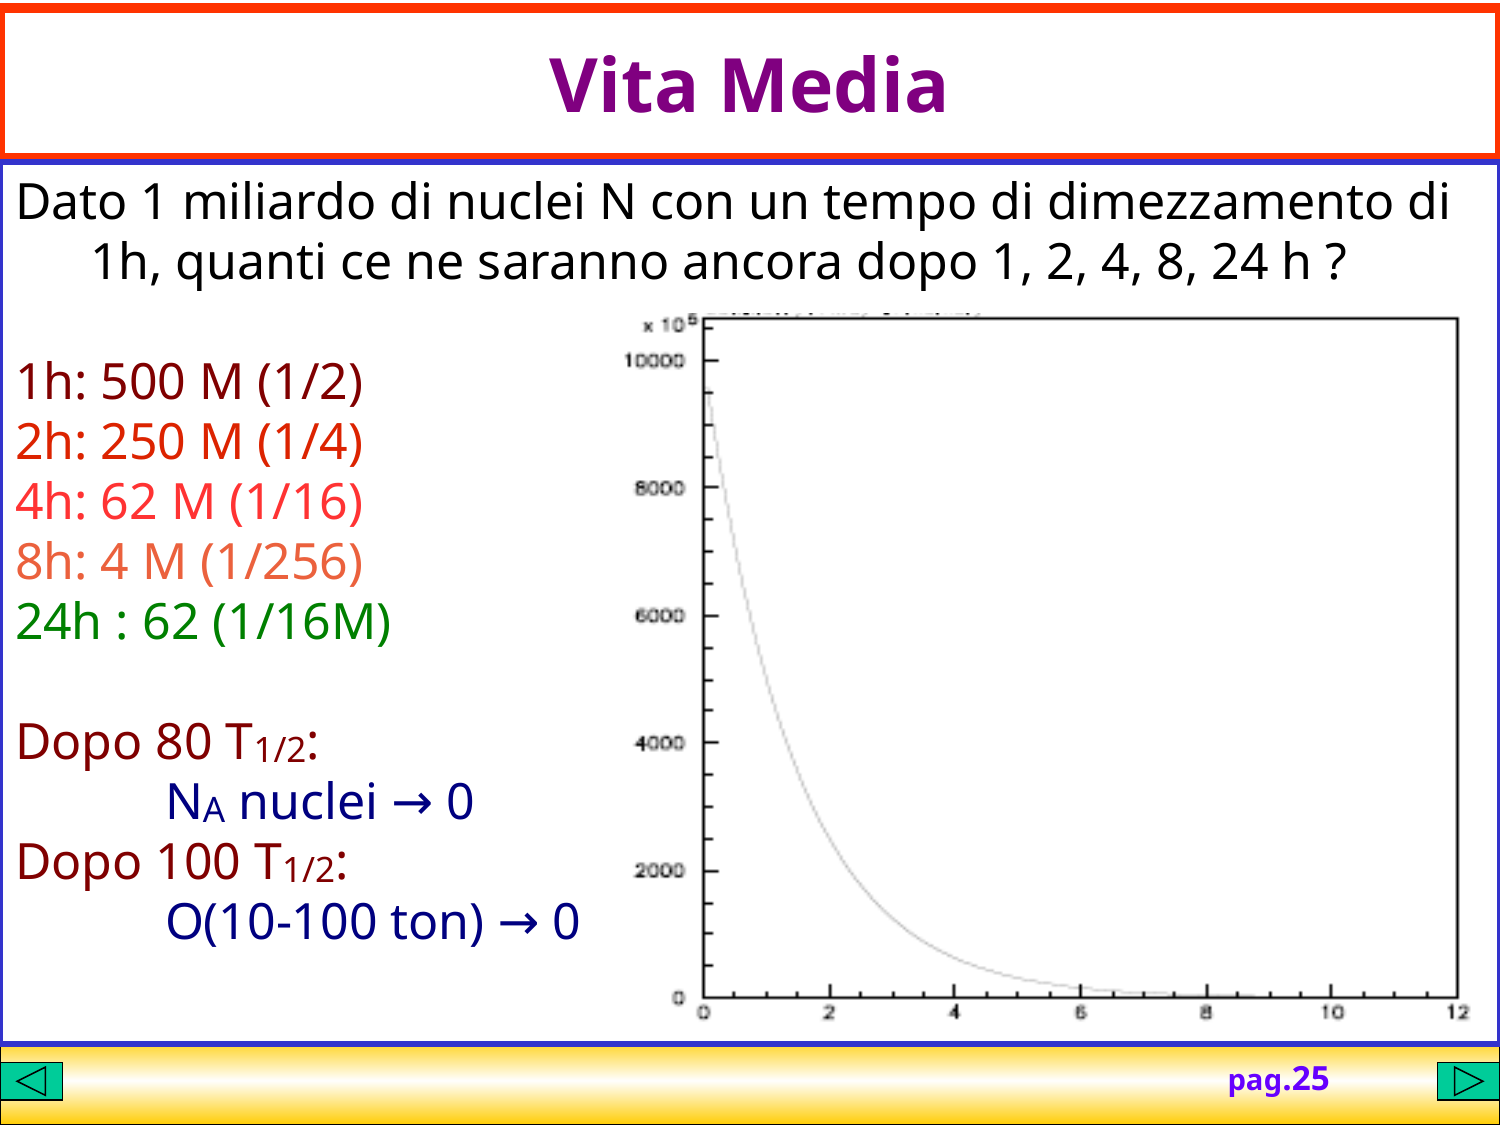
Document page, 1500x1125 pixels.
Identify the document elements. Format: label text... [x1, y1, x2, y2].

title Vita Media [0, 7, 1500, 158]
picture [615, 313, 1479, 1027]
text_box Dato 1 miliardo di nuclei N con un tempo di dimezzamento di 1h, quanti ce ne saranno ancora dopo 1, 2, 4, 8, 24 h ? 1h: 500 M (1/2) 2h: 250 M (1/4) 4h: 62 M (1/16) 8h: 4 M (1/256) 24h : 62 (1/16M) Dopo 80 T1/2: NA nuclei → 0 Dopo 100 T1/2: O(10-100 ton) → 0 [0, 162, 1500, 1045]
